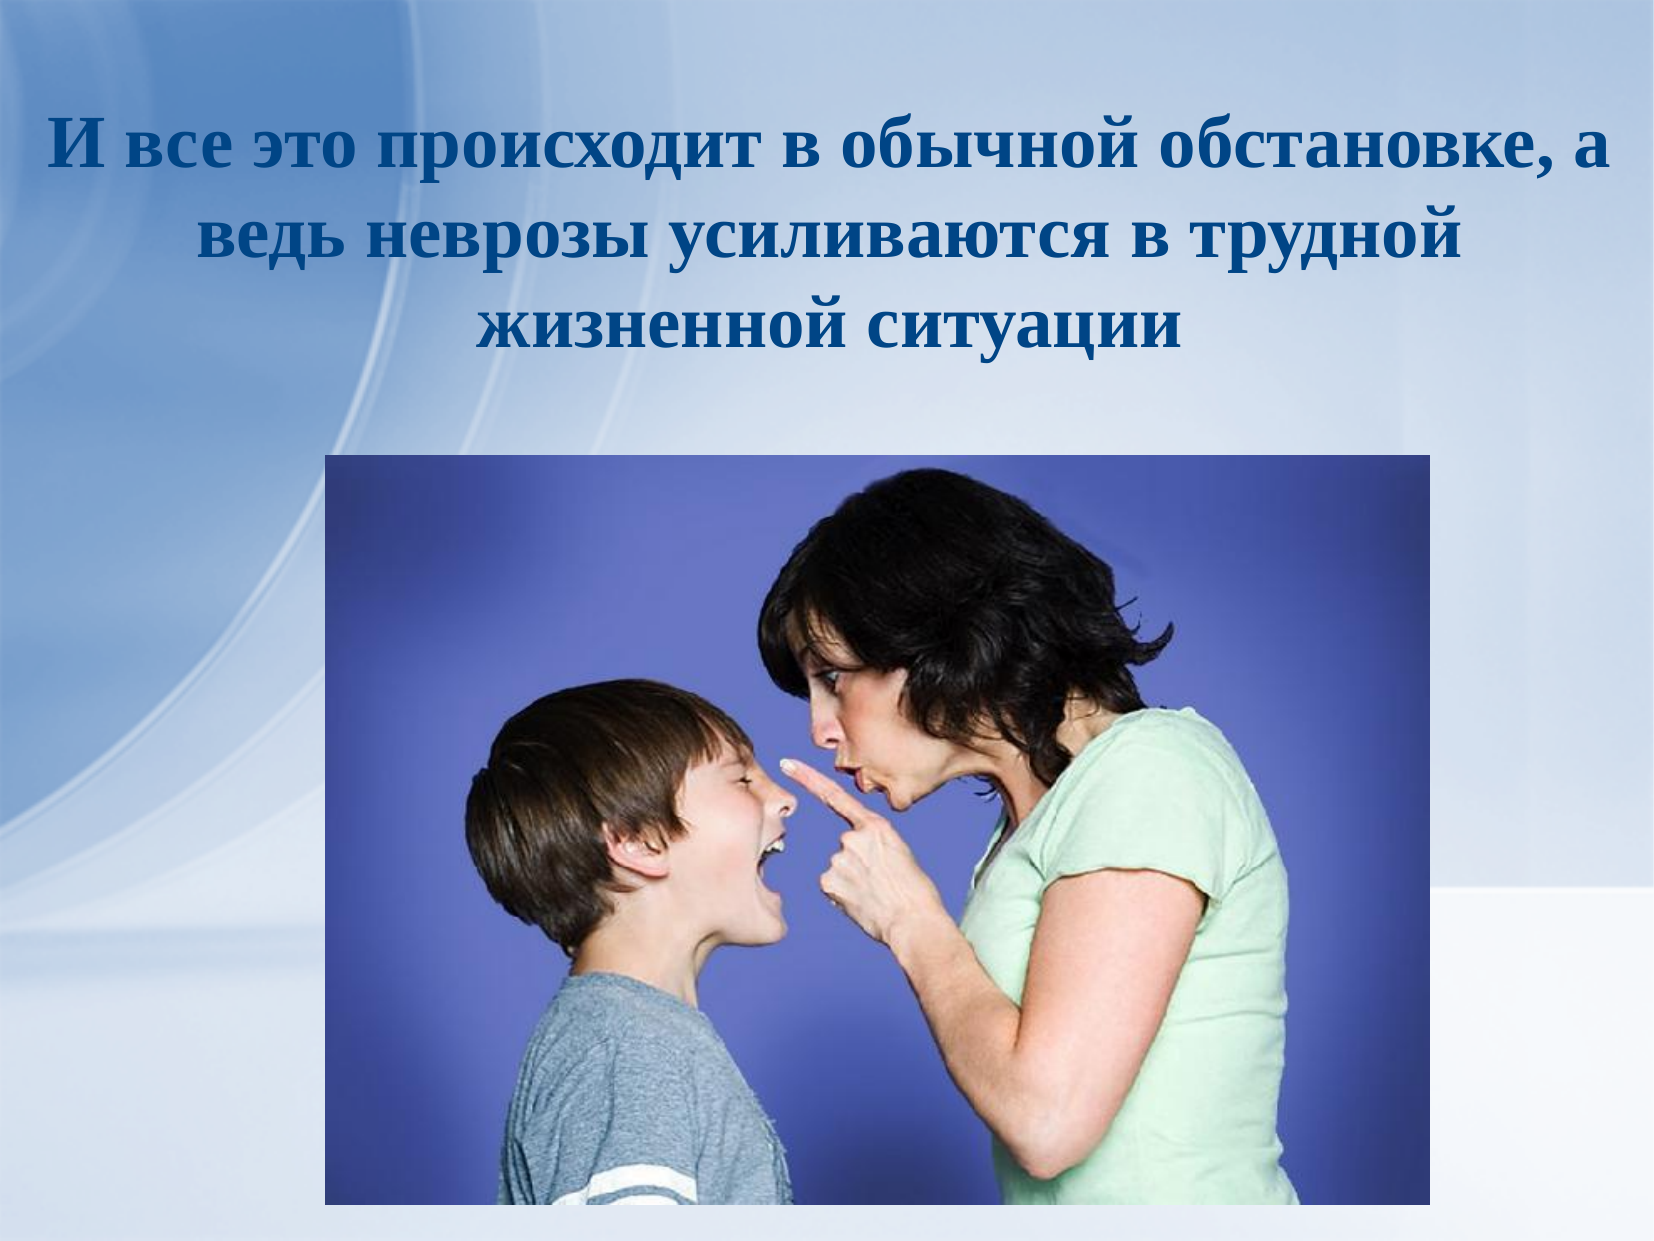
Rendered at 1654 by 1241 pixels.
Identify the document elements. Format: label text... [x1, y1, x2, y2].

title И все это происходит в обычной обстановке, а ведь неврозы усиливаются в трудной жизненной ситуации [32, 0, 1628, 456]
picture [0, 0, 1654, 1241]
